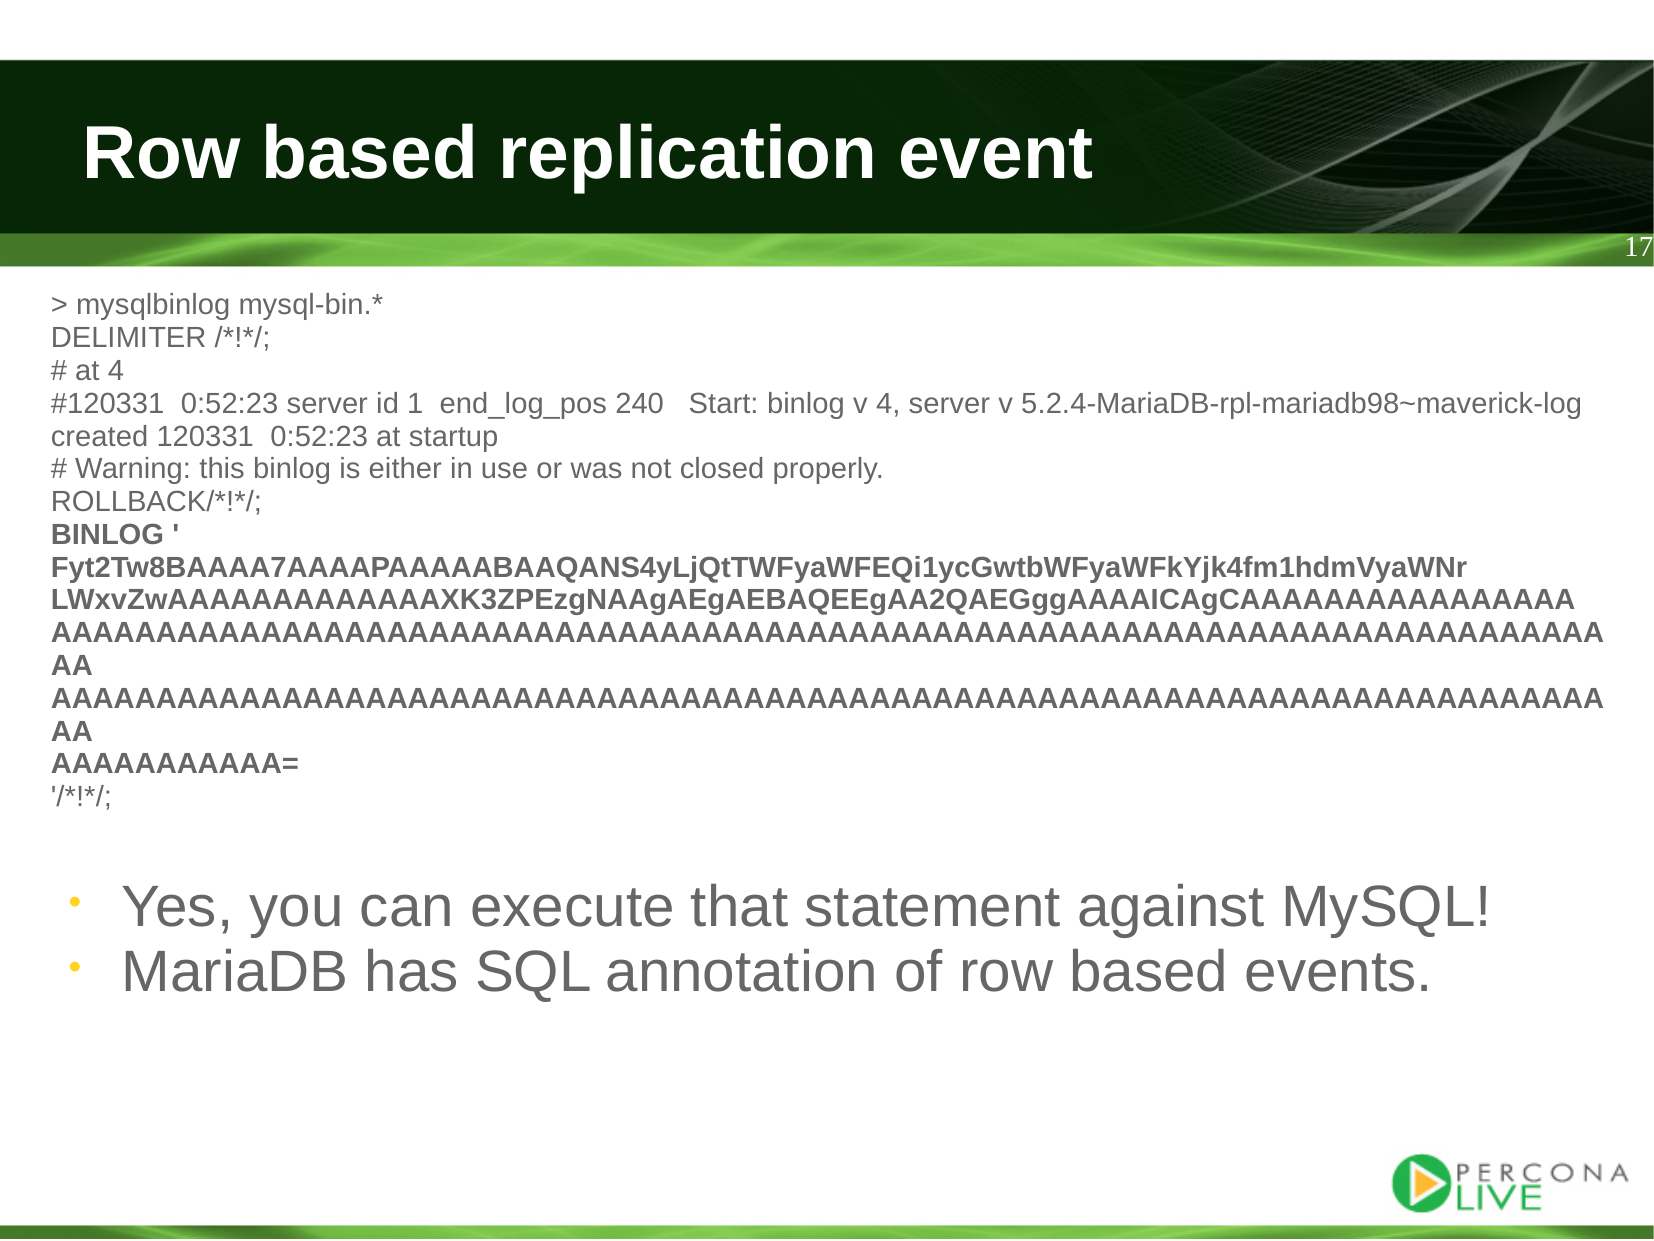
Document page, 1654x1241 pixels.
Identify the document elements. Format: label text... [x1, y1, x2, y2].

picture [0, 1, 1654, 1239]
title Row based replication event [82, 49, 1571, 257]
list > mysqlbinlog mysql-bin.* DELIMITER /*!*/; # at 4 #120331 0:52:23 server id 1 end_log_pos 240 Start: binlog v 4, server v 5.2.4-MariaDB-rpl-mariadb98~maverick-log created 120331 0:52:23 at startup # Warning: this binlog is either in use or was not closed properly. ROLLBACK/*!*/; BINLOG ' Fyt2Tw8BAAAA7AAAAPAAAAABAAQANS4yLjQtTWFyaWFEQi1ycGwtbWFyaWFkYjk4fm1hdmVyaWNr LWxvZwAAAAAAAAAAAAAXK3ZPEzgNAAgAEgAEBAQEEgAA2QAEGggAAAAICAgCAAAAAAAAAAAAAAAA AAAAAAAAAAAAAAAAAAAAAAAAAAAAAAAAAAAAAAAAAAAAAAAAAAAAAAAAAAAAAAAAAAAAAAAAAAAA AAAAAAAAAAAAAAAAAAAAAAAAAAAAAAAAAAAAAAAAAAAAAAAAAAAAAAAAAAAAAAAAAAAAAAAAAAAA AAAAAAAAAAA= '/*!*/; Yes, you can execute that statement against MySQL! MariaDB has SQL annotation of row based events. [50, 288, 1621, 1060]
